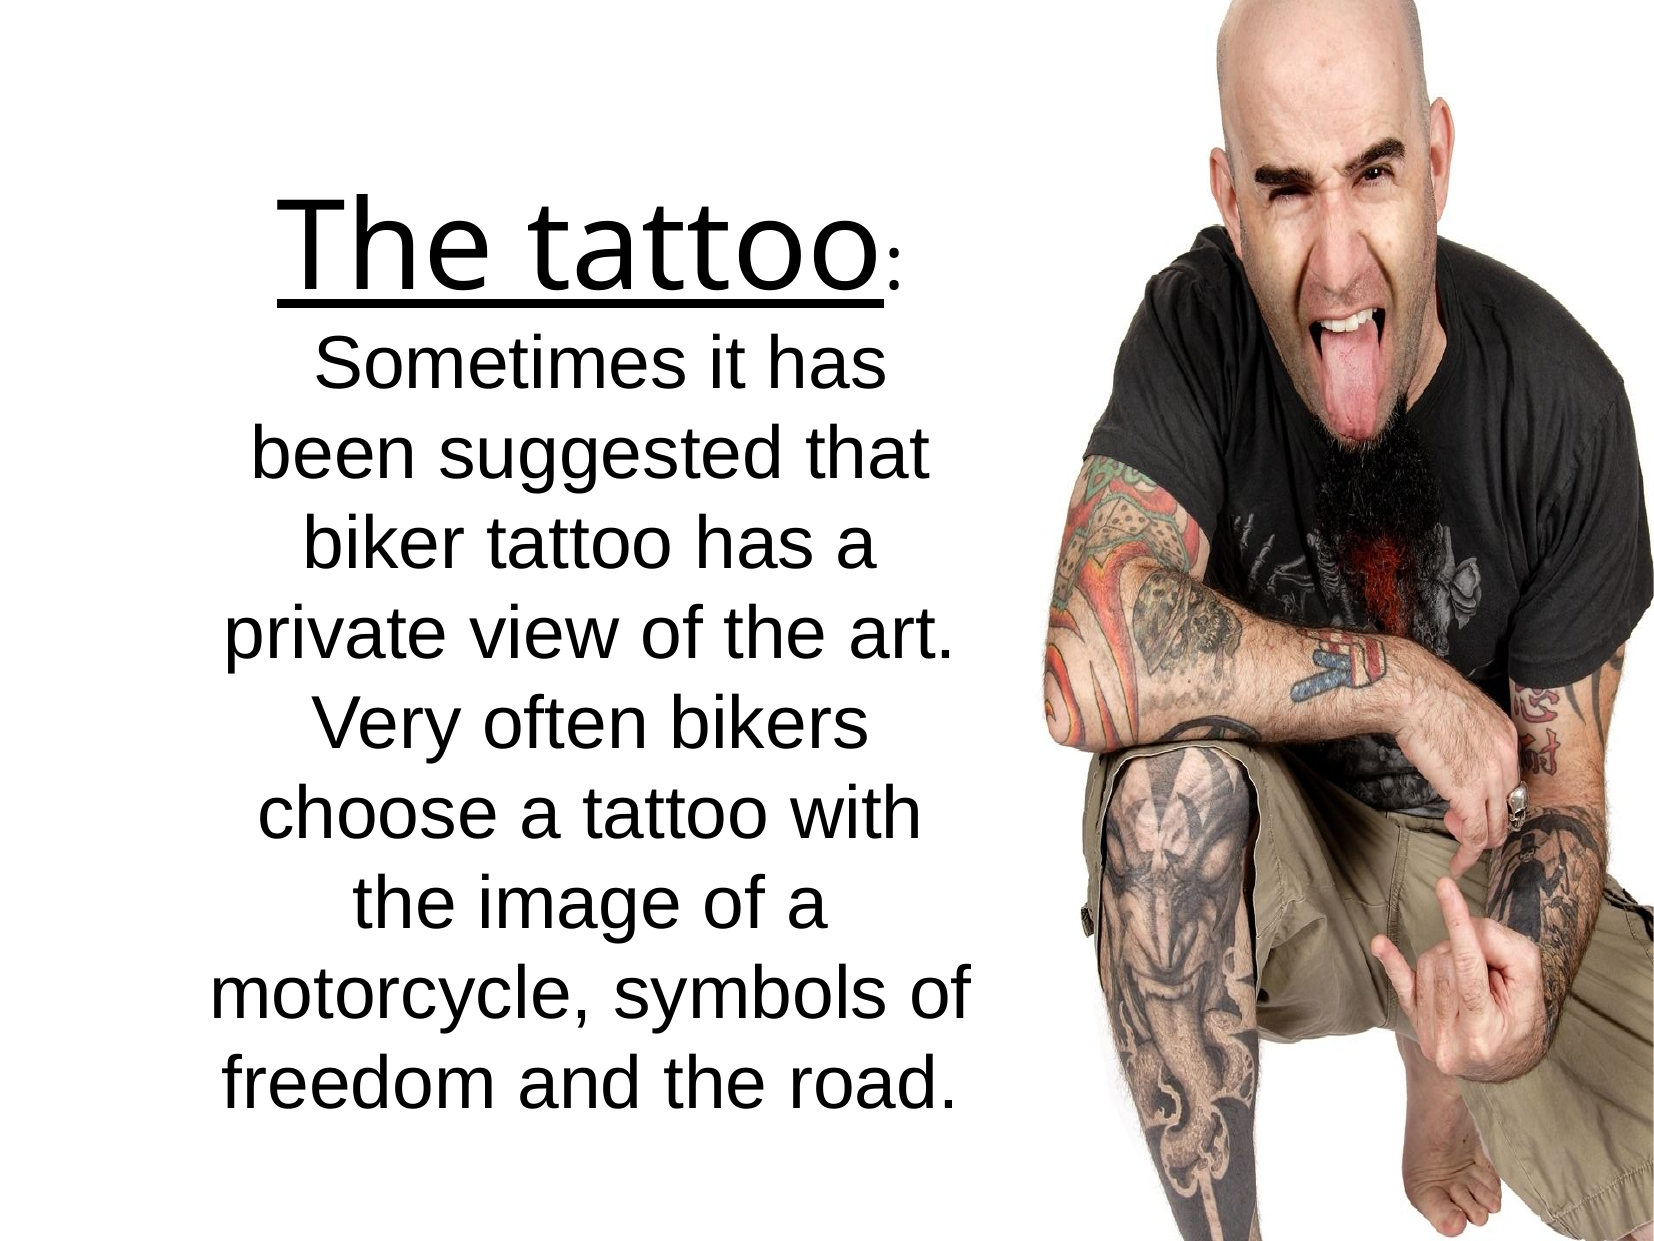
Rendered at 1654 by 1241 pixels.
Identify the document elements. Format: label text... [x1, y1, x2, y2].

picture [0, 0, 1654, 1241]
title The tattoo: Sometimes it has been suggested that biker tattoo has a private view of the art. Very often bikers choose a tattoo with the image of a motorcycle, symbols of freedom and the road. [206, 164, 975, 1056]
